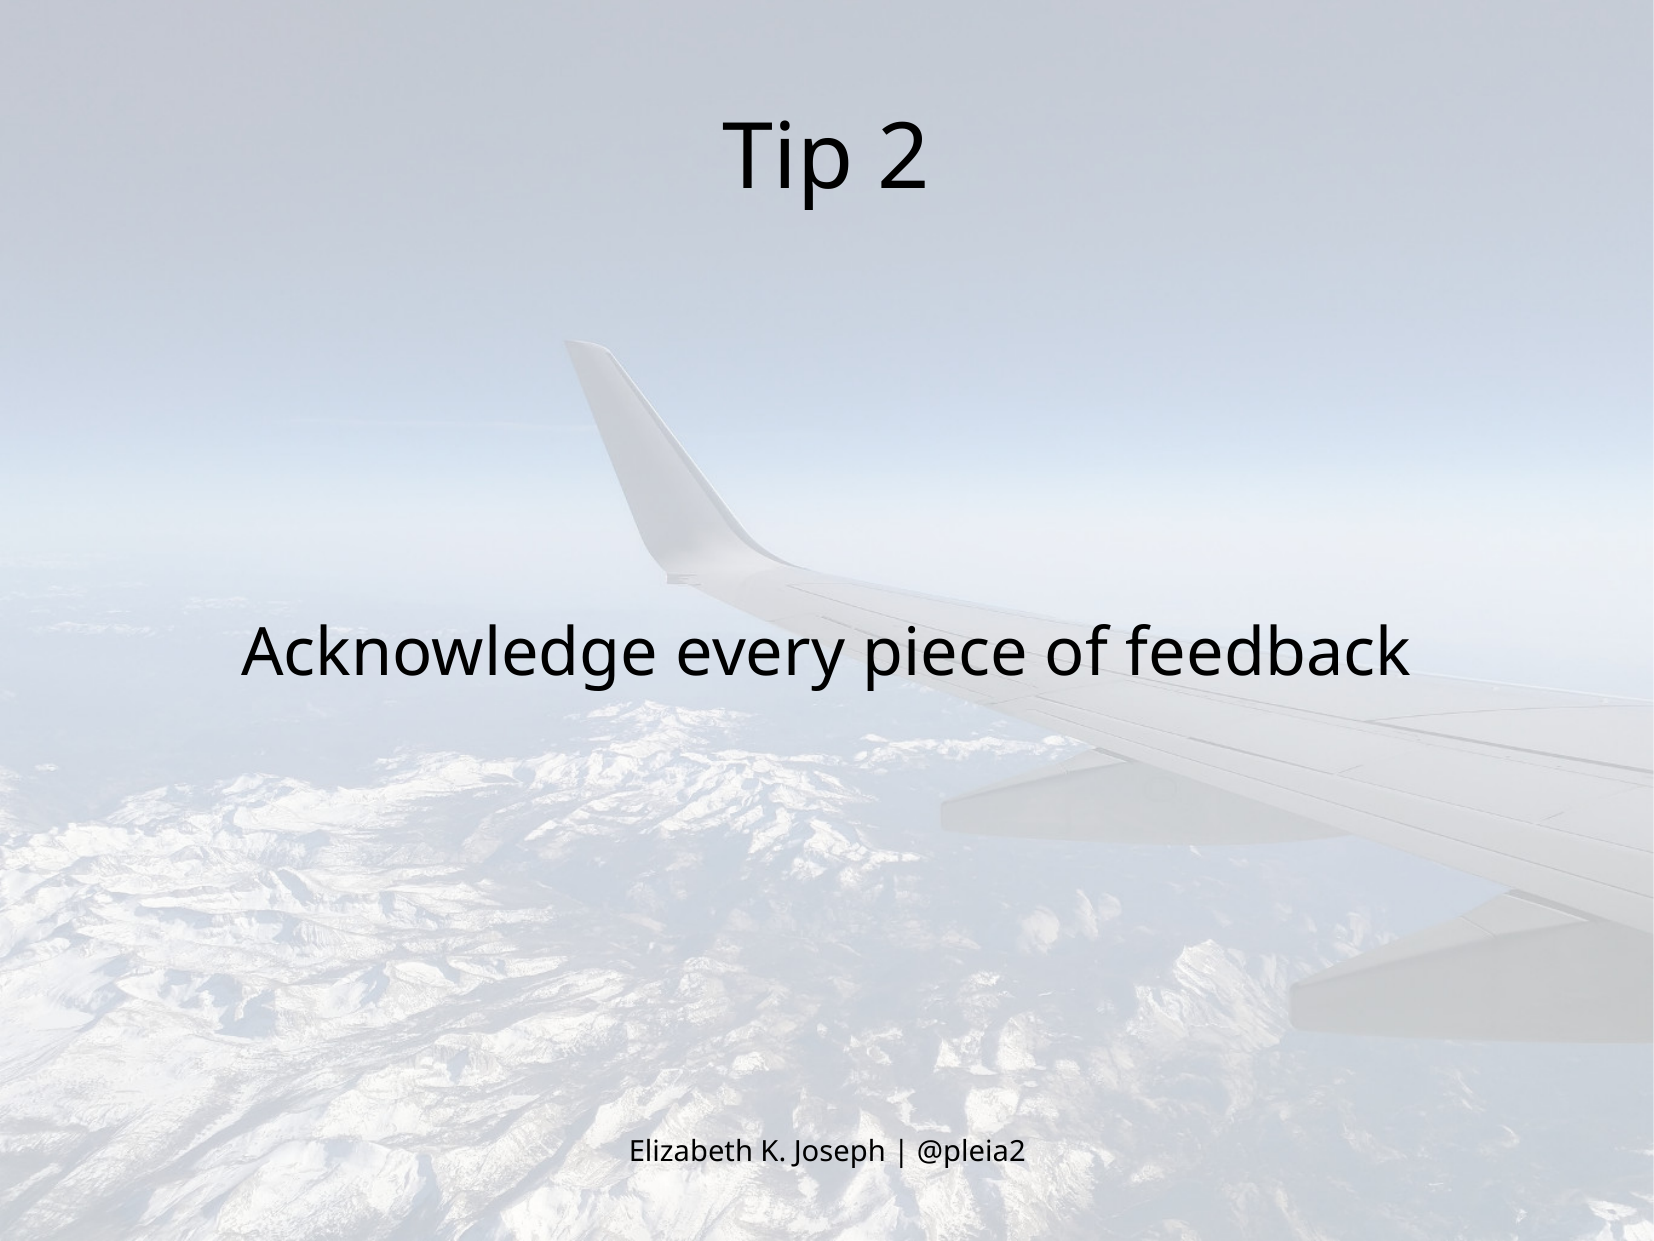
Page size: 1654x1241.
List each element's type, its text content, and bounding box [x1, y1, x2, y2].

title Tip 2 [82, 49, 1571, 257]
picture [0, 0, 1654, 1241]
subtitle Acknowledge every piece of feedback [82, 290, 1571, 1010]
